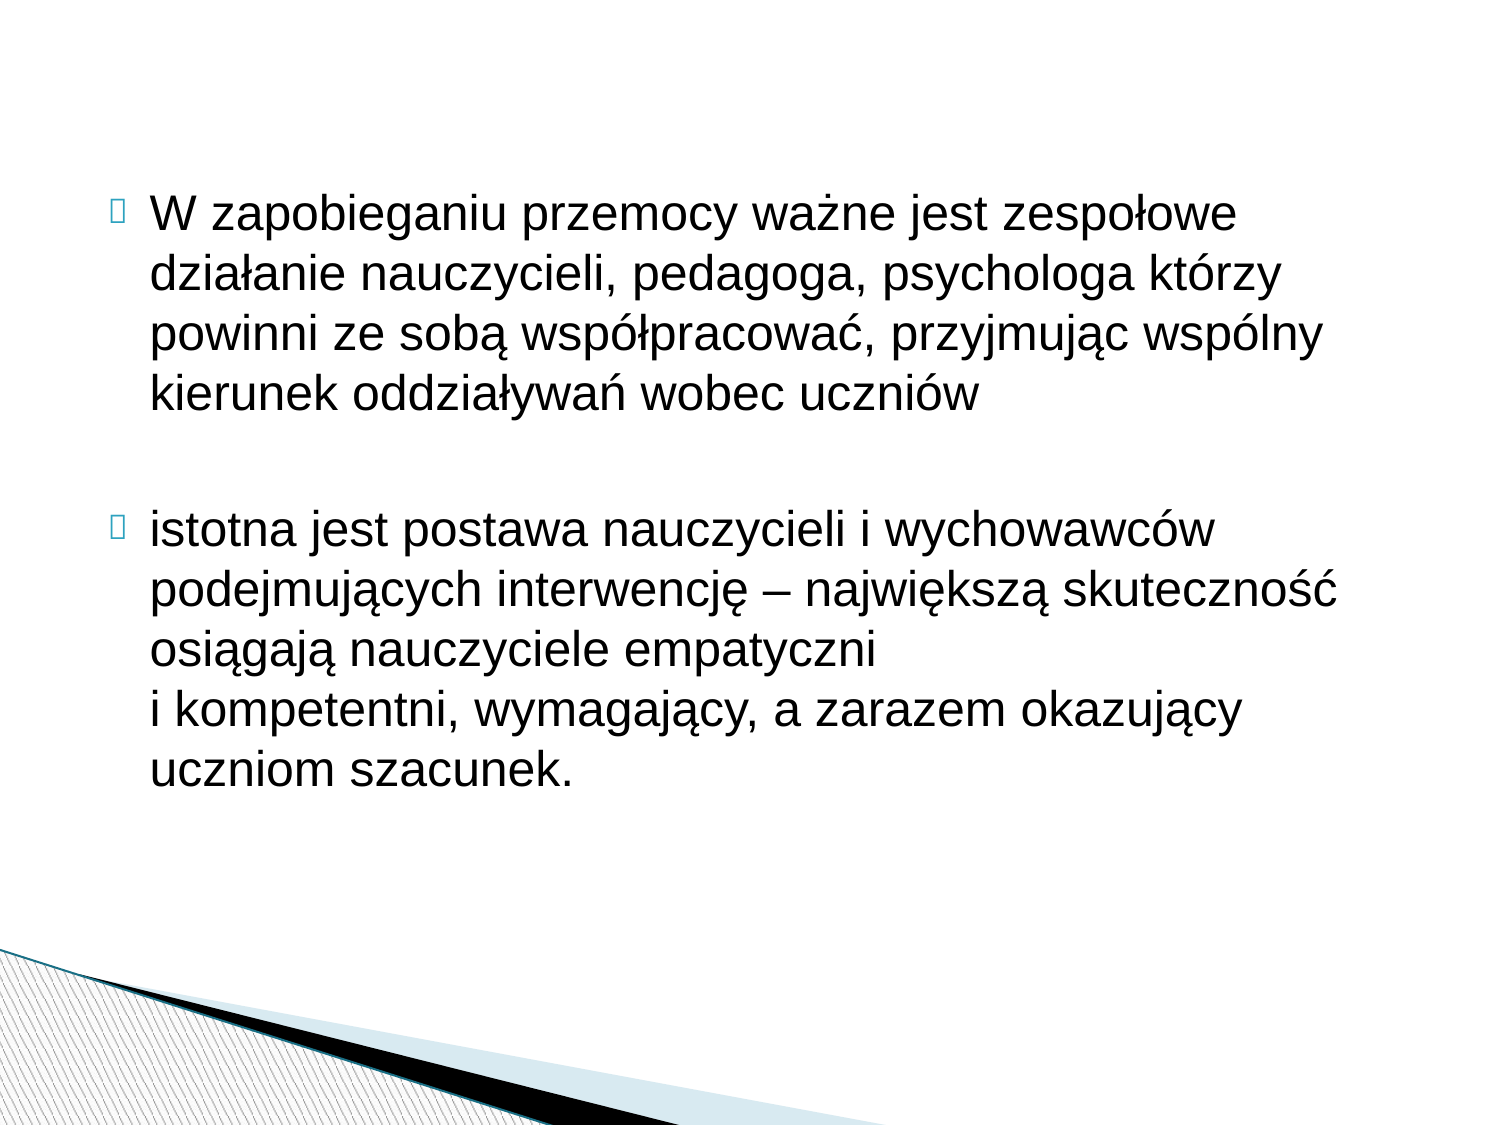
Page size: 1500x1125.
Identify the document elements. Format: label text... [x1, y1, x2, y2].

list W zapobieganiu przemocy ważne jest zespołowe działanie nauczycieli, pedagoga, psychologa którzy powinni ze sobą współpracować, przyjmując wspólny kierunek oddziaływań wobec uczniów istotna jest postawa nauczycieli i wychowawców podejmujących interwencję – największą skuteczność osiągają nauczyciele empatyczni i kompetentni, wymagający, a zarazem okazujący uczniom szacunek. [75, 172, 1425, 1047]
picture [0, 952, 543, 1125]
